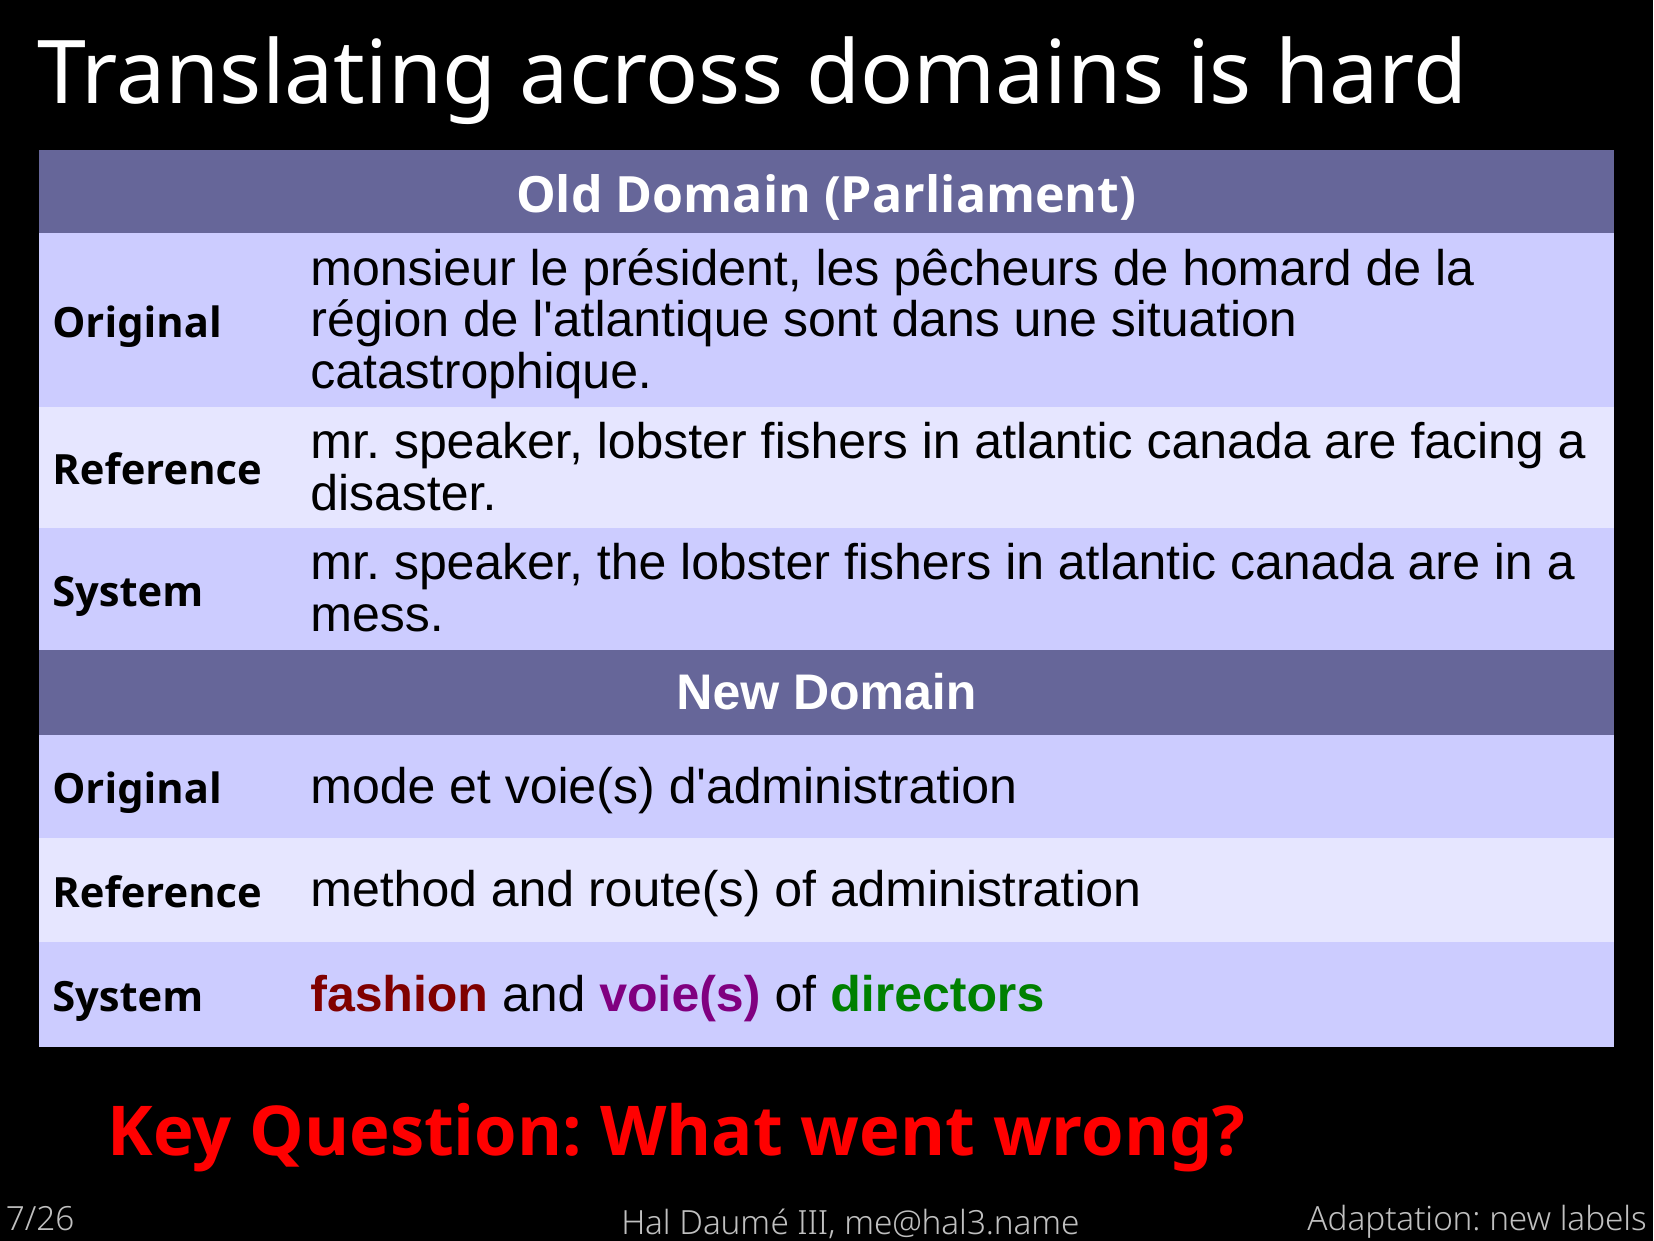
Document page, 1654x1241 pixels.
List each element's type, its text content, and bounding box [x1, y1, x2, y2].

table_cell mode et voie(s) d'administration [297, 735, 1614, 838]
title Translating across domains is hard [22, 1, 1639, 137]
table_header Old Domain (Parliament) [39, 150, 1614, 233]
table_cell New Domain [39, 650, 1614, 735]
table_cell method and route(s) of administration [297, 838, 1614, 942]
table_cell Original [39, 233, 297, 407]
table_cell mr. speaker, lobster fishers in atlantic canada are facing a disaster. [297, 407, 1614, 528]
table_cell fashion and voie(s) of directors [297, 942, 1614, 1047]
table_cell System [39, 942, 297, 1047]
table_cell Original [39, 735, 297, 838]
table_cell monsieur le président, les pêcheurs de homard de la région de l'atlantique sont dans une situation catastrophique. [297, 233, 1614, 407]
table_cell Reference [39, 838, 297, 942]
table_cell mr. speaker, the lobster fishers in atlantic canada are in a mess. [297, 528, 1614, 650]
table_cell System [39, 528, 297, 650]
text_box Key Question: What went wrong? [94, 1082, 1289, 1185]
table_cell Reference [39, 407, 297, 528]
